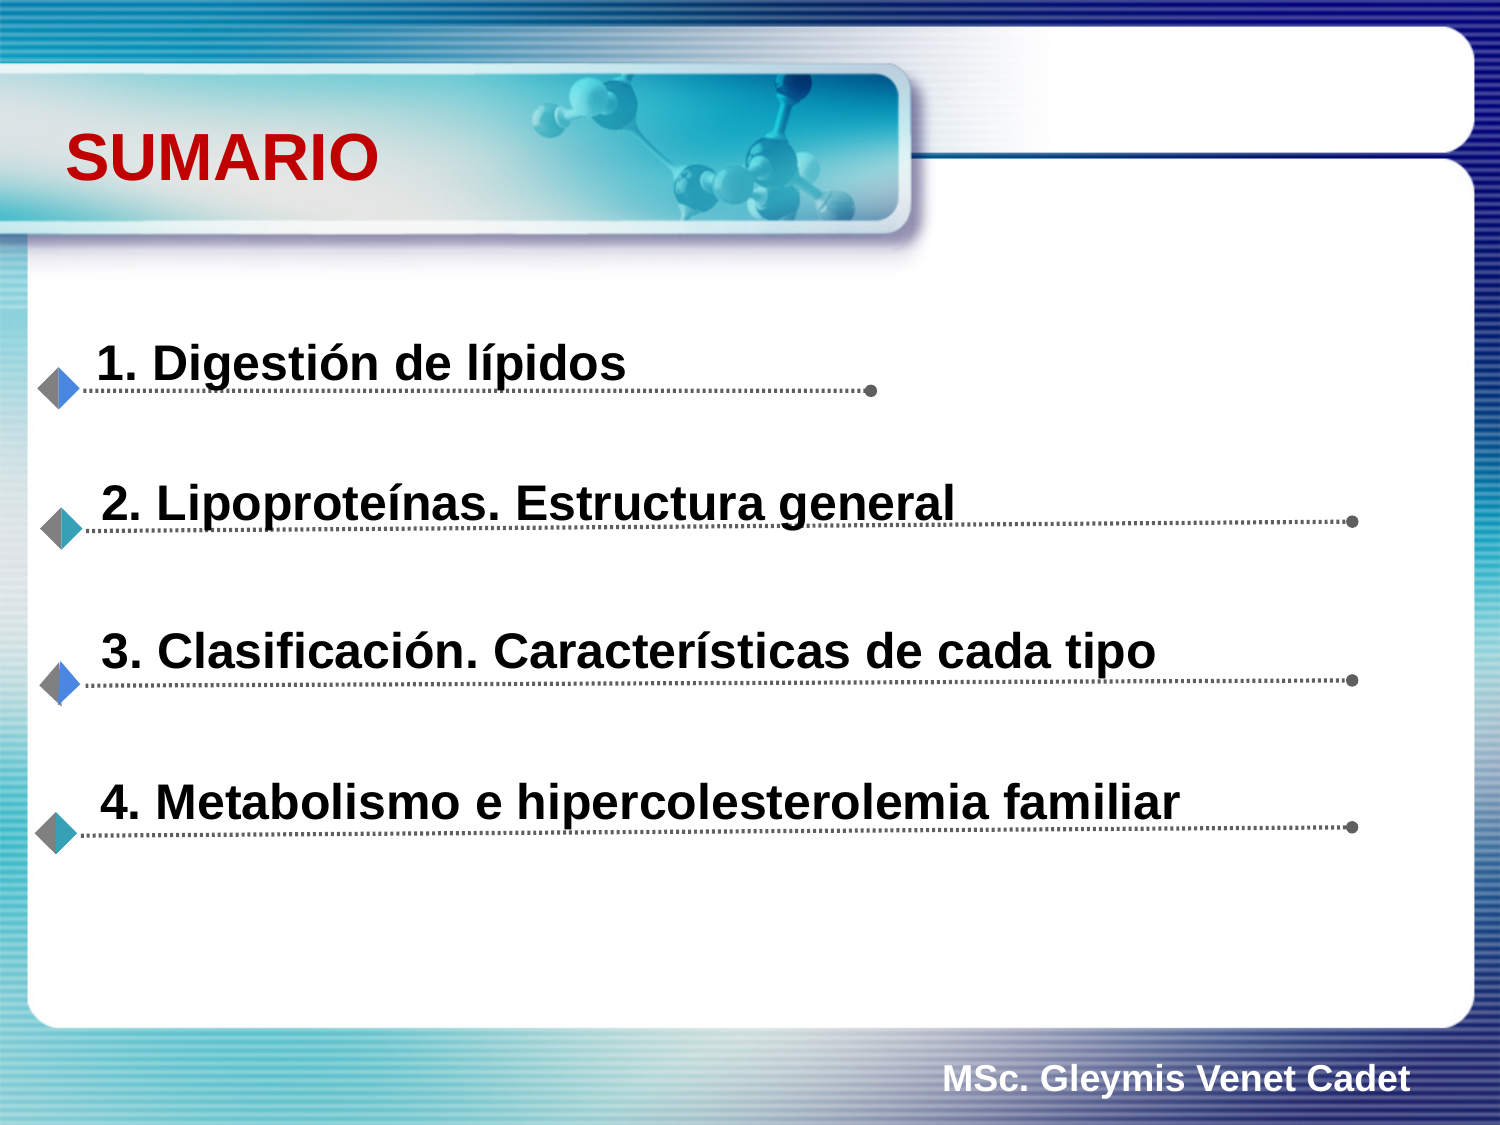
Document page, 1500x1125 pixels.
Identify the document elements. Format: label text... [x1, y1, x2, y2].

title SUMARIO [50, 107, 863, 200]
picture [0, 0, 1500, 1125]
text_box 3. Clasificación. Características de cada tipo [86, 611, 1173, 686]
text_box [37, 367, 80, 410]
text_box [40, 507, 83, 550]
text_box 2. Lipoproteínas. Estructura general [86, 462, 973, 538]
text_box 4. Metabolismo e hipercolesterolemia familiar [85, 762, 1198, 837]
text_box 1. Digestión de lípidos [82, 322, 643, 398]
text_box [34, 812, 78, 855]
text_box [39, 660, 81, 707]
text_box MSc. Gleymis Venet Cadet [927, 1046, 1434, 1110]
